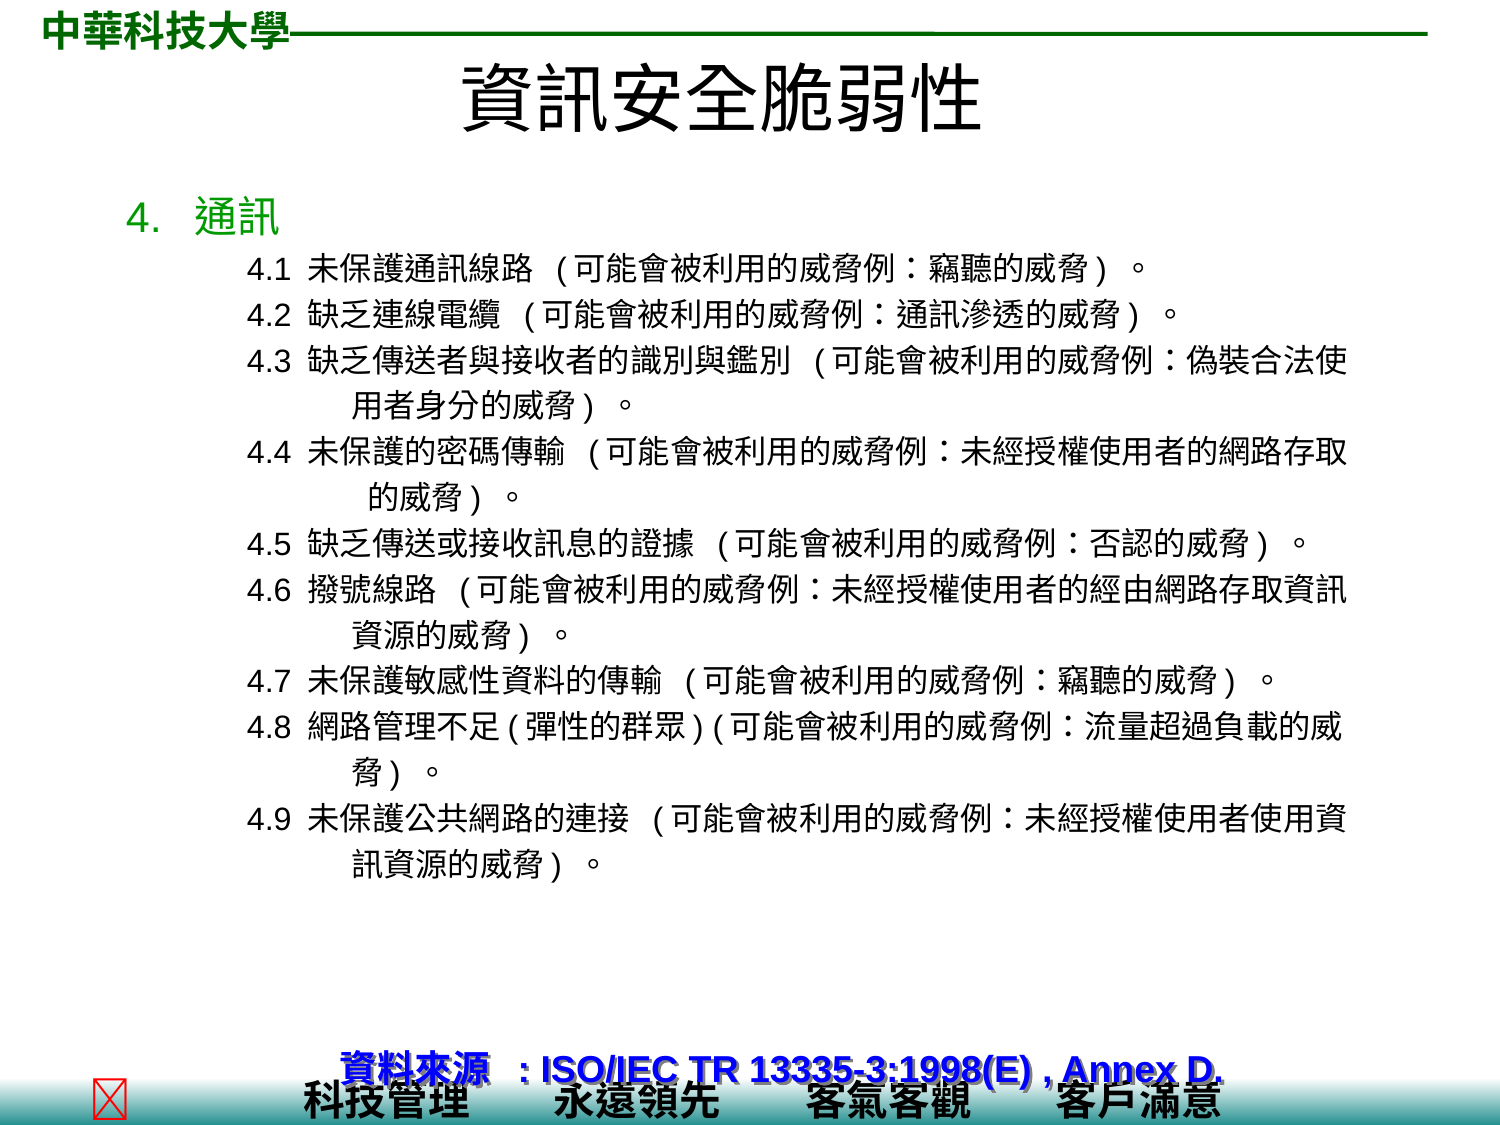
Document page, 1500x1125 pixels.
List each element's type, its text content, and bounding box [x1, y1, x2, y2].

list 4. 通訊 4.1 未保護通訊線路 (可能會被利用的威脅例：竊聽的威脅) 。 4.2 缺乏連線電纜 (可能會被利用的威脅例：通訊滲透的威脅) 。 4.3 缺乏傳送者與接收者的識別與鑑別 (可能會被利用的威脅例：偽裝合法使 用者身分的威脅) 。 4.4 未保護的密碼傳輸 (可能會被利用的威脅例：未經授權使用者的網路存取 的威脅) 。 4.5 缺乏傳送或接收訊息的證據 (可能會被利用的威脅例：否認的威脅) 。 4.6 撥號線路 (可能會被利用的威脅例：未經授權使用者的經由網路存取資訊 資源的威脅) 。 4.7 未保護敏感性資料的傳輸 (可能會被利用的威脅例：竊聽的威脅) 。 4.8 網路管理不足(彈性的群眾) (可能會被利用的威脅例：流量超過負載的威 脅) 。 4.9 未保護公共網路的連接 (可能會被利用的威脅例：未經授權使用者使用資 訊資源的威脅) 。 [62, 182, 1445, 1018]
title 資訊安全脆弱性 [253, 31, 1191, 163]
text_box 資料來源 : ISO/IEC TR 13335-3:1998(E) , Annex D. [325, 1037, 1240, 1098]
